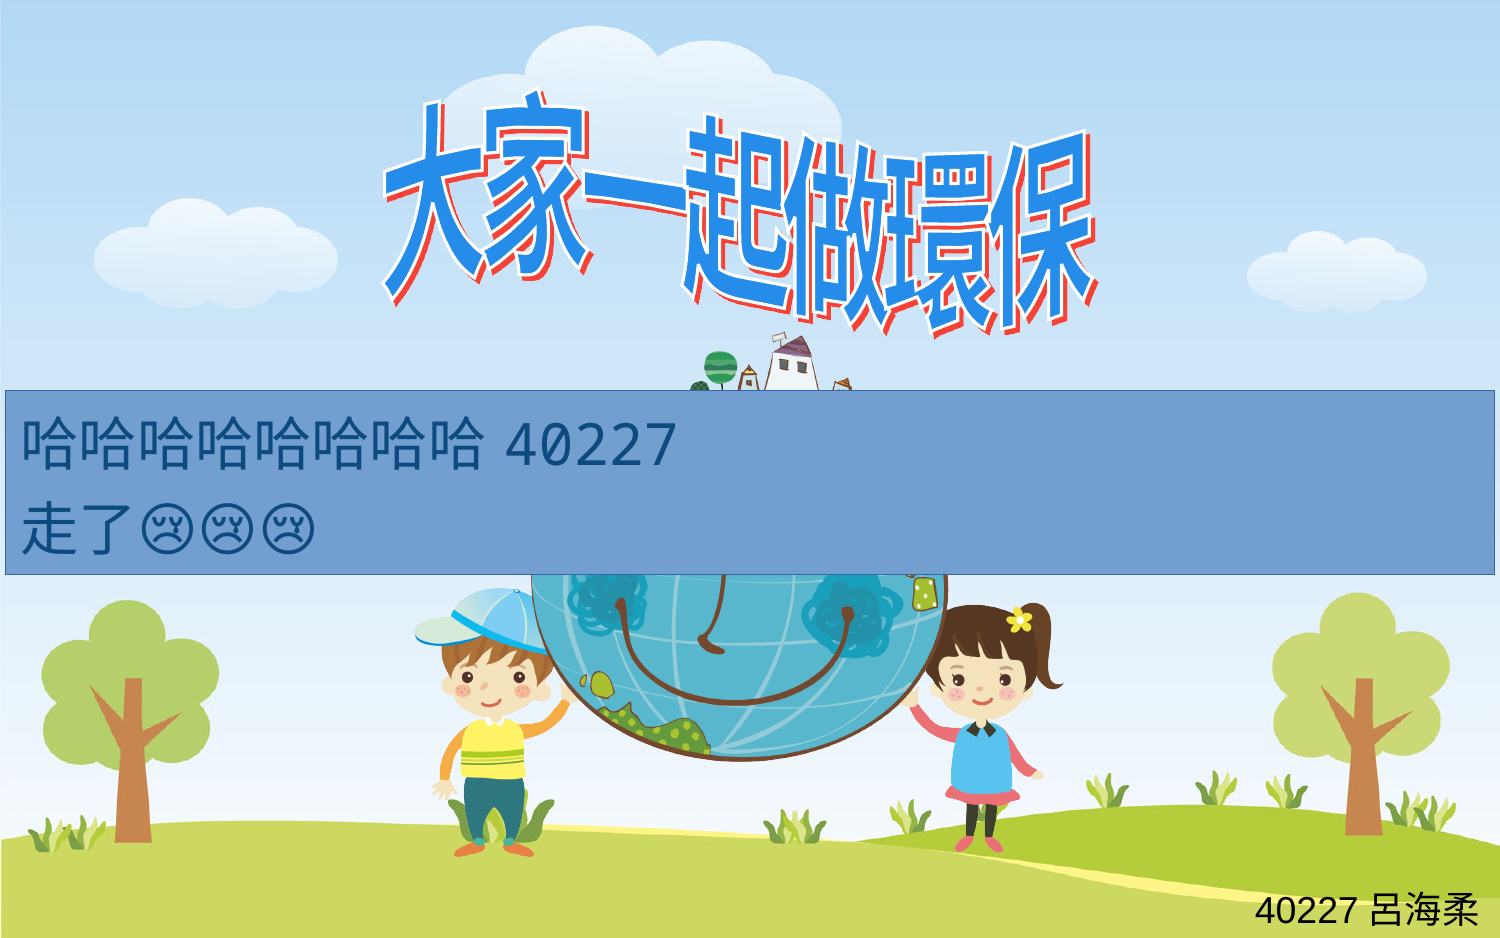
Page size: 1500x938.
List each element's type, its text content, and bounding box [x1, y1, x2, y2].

text_box 哈哈哈哈哈哈哈哈40227 走了😢😢😢 [5, 390, 1495, 547]
text_box 大家一起做環保 [484, 88, 584, 154]
picture [0, 0, 1500, 938]
text_box 40227呂海柔 [1240, 872, 1495, 938]
text_box 大家一起做環保 [583, 113, 790, 309]
text_box 大家一起做環保 [382, 101, 588, 300]
text_box 大家一起做環保 [923, 152, 986, 200]
text_box 大家一起做環保 [739, 129, 993, 331]
text_box 大家一起做環保 [919, 130, 1093, 329]
